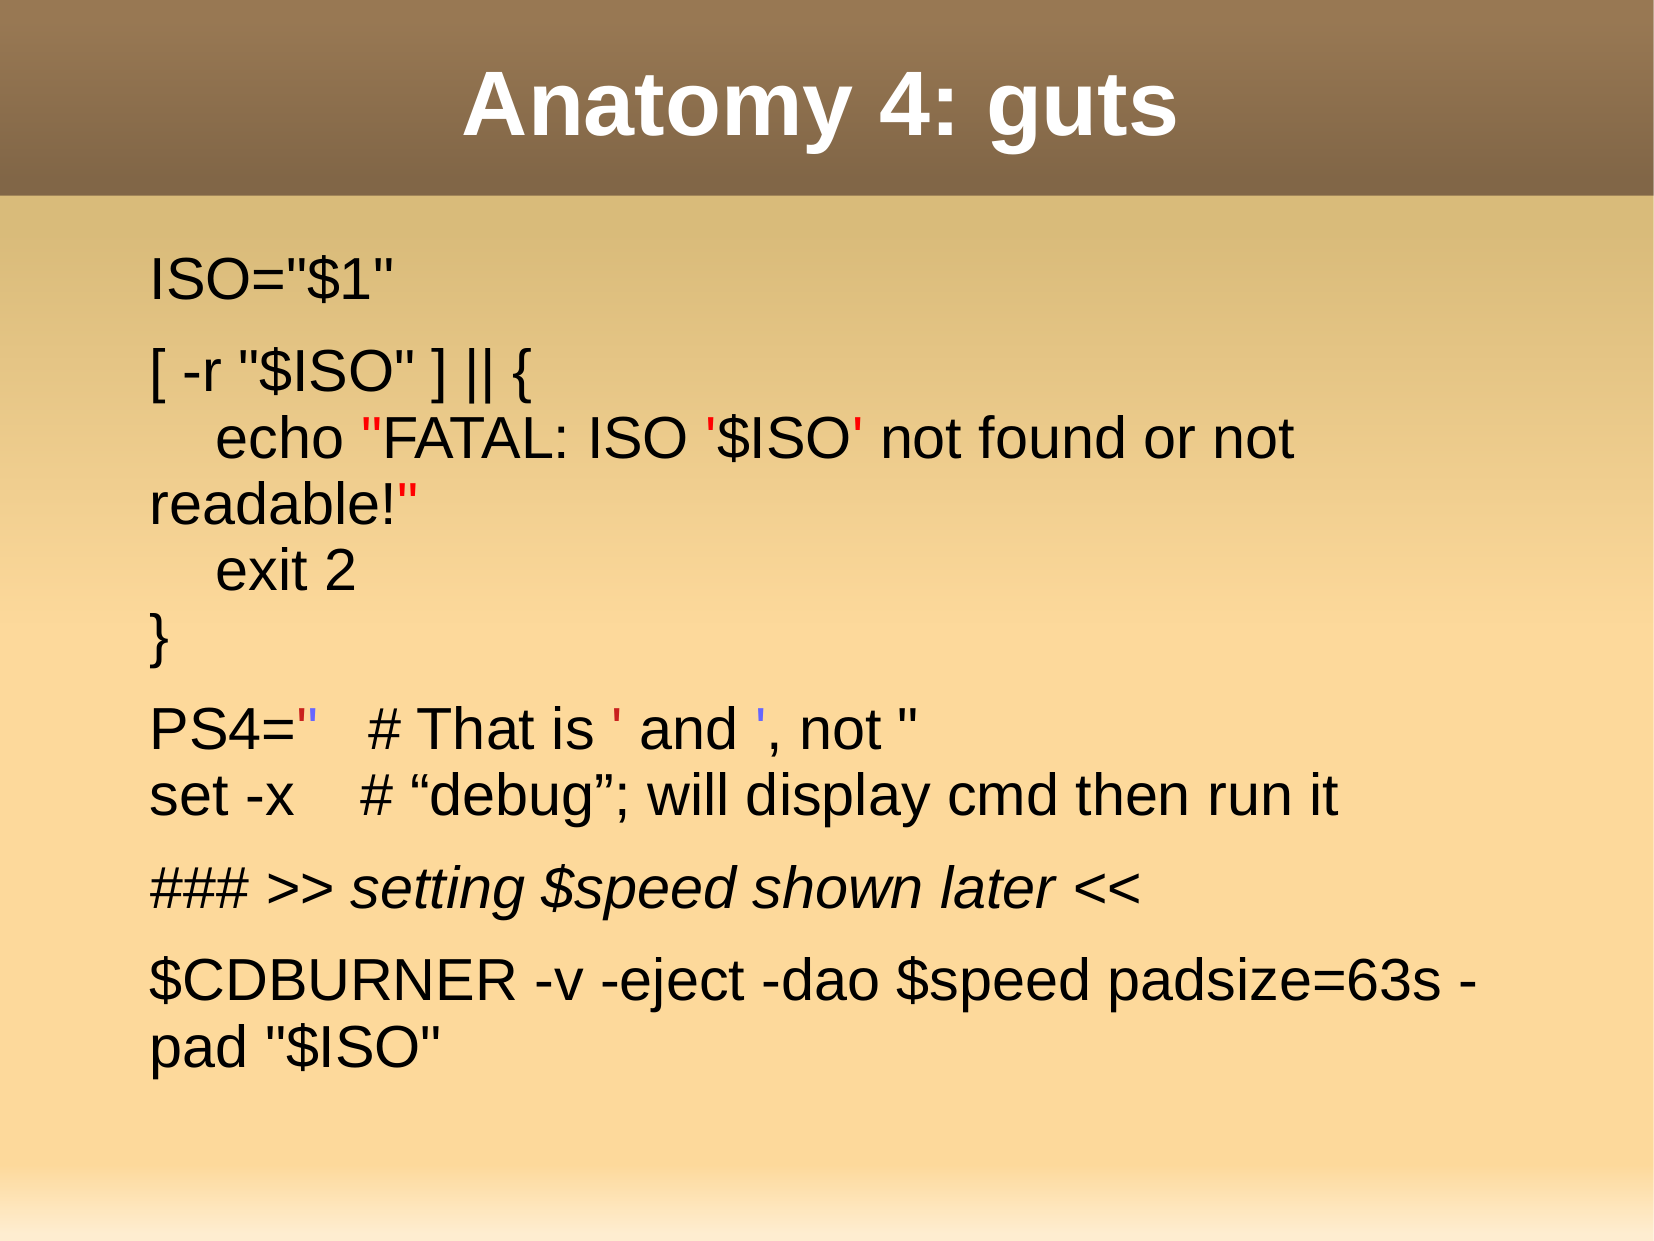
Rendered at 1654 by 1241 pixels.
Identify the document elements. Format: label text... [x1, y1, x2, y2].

picture [0, 0, 1654, 1241]
title Anatomy 4: guts [76, 0, 1565, 208]
list ISO="$1" [ -r "$ISO" ] || { echo "FATAL: ISO '$ISO' not found or not readable!" exit 2 } PS4='' # That is ' and ', not " set -x # “debug”; will display cmd then run it ### >> setting $speed shown later << $CDBURNER -v -eject -dao $speed padsize=63s -pad "$ISO" [86, 245, 1575, 1082]
